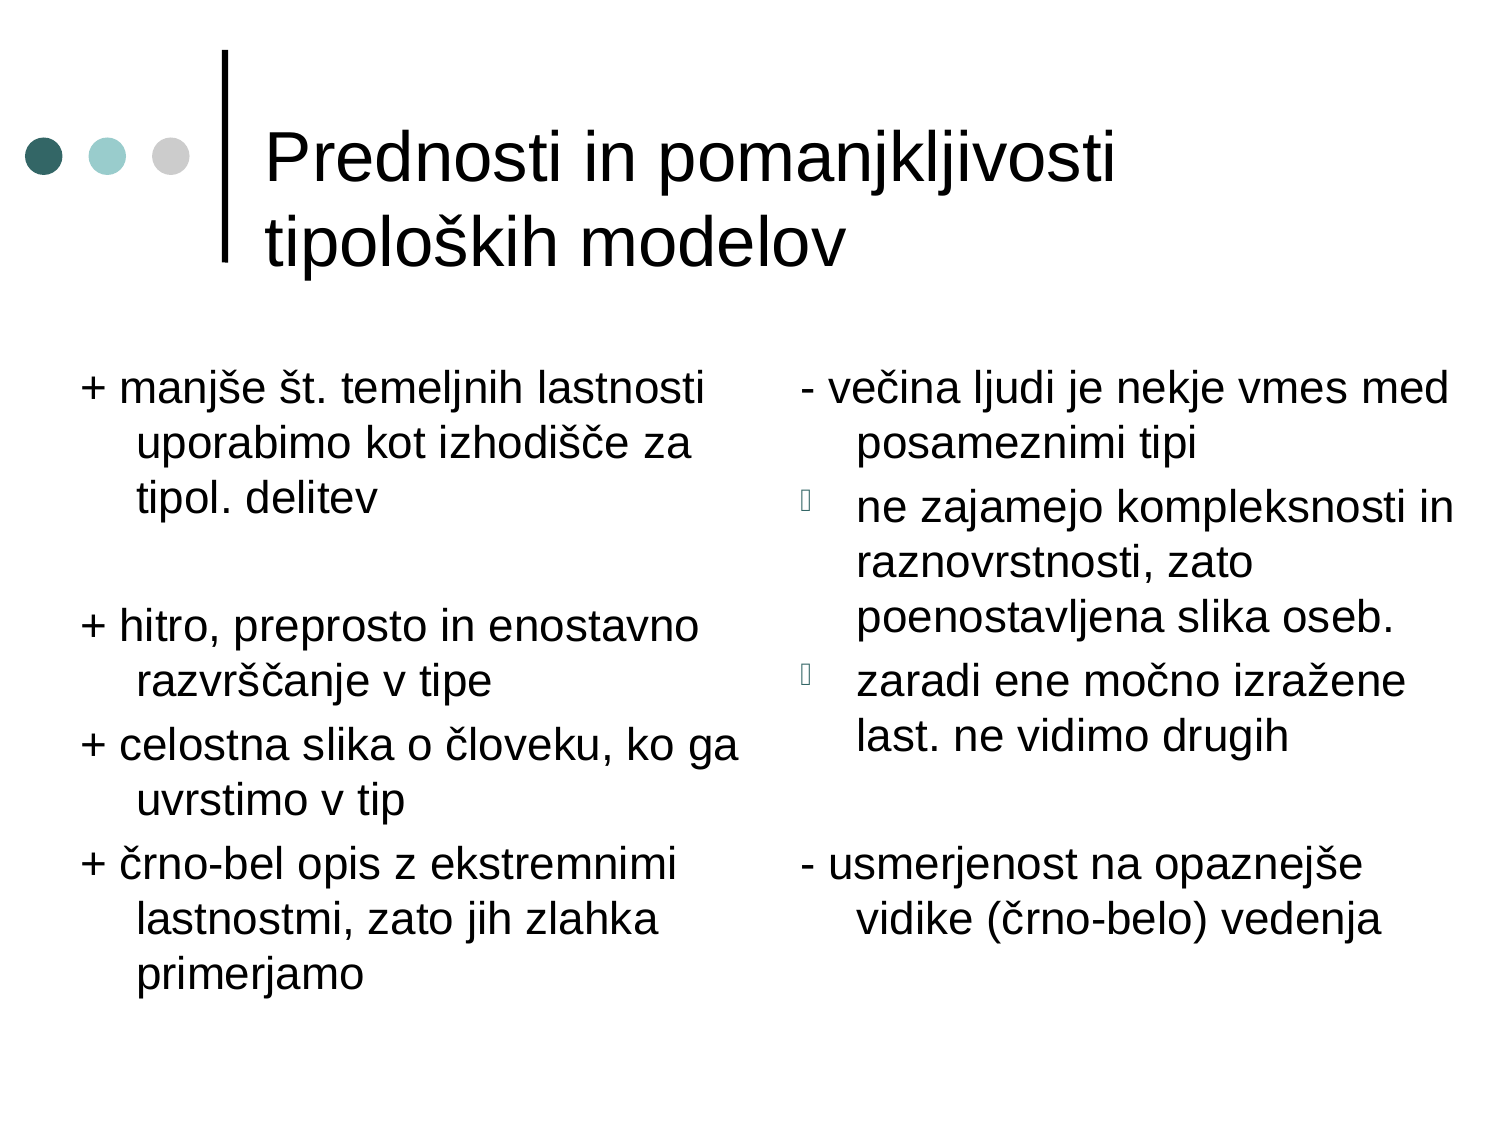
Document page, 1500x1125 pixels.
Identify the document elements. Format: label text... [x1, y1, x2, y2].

list - večina ljudi je nekje vmes med posameznimi tipi ne zajamejo kompleksnosti in raznovrstnosti, zato poenostavljena slika oseb. zaradi ene močno izražene last. ne vidimo drugih - usmerjenost na opaznejše vidike (črno-belo) vedenja [785, 350, 1500, 1025]
title Prednosti in pomanjkljivosti tipoloških modelov [249, 109, 1400, 282]
list + manjše št. temeljnih lastnosti uporabimo kot izhodišče za tipol. delitev + hitro, preprosto in enostavno razvrščanje v tipe + celostna slika o človeku, ko ga uvrstimo v tip + črno-bel opis z ekstremnimi lastnostmi, zato jih zlahka primerjamo [64, 350, 785, 1025]
